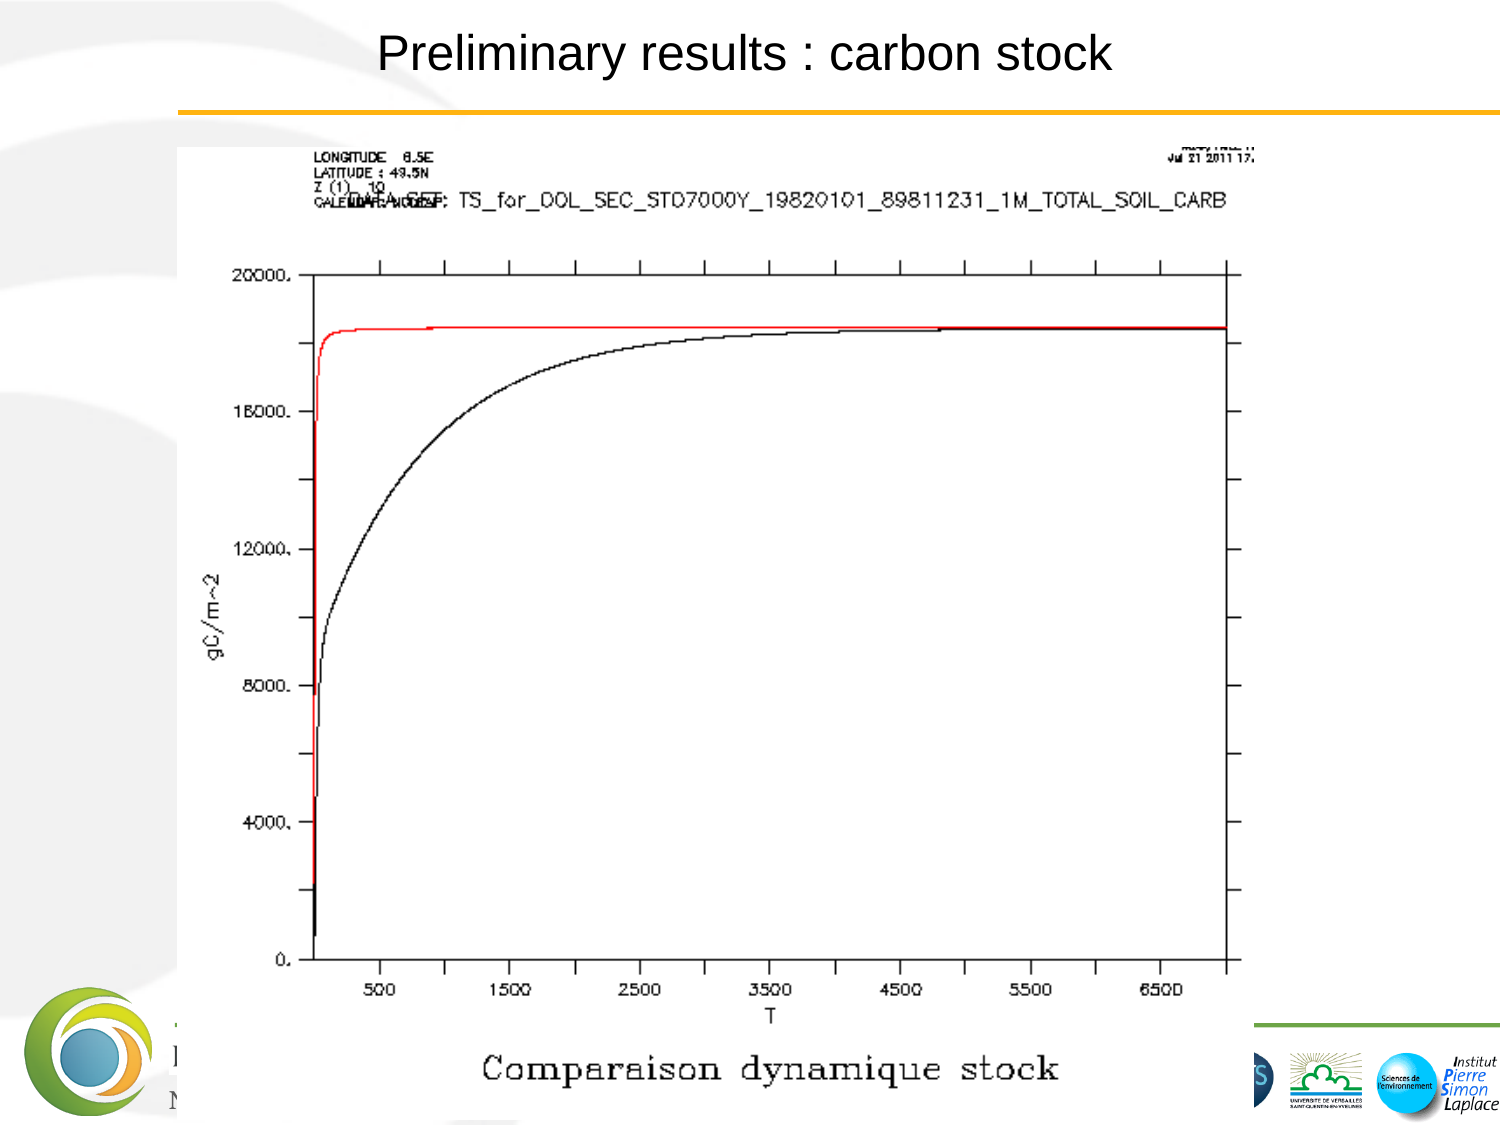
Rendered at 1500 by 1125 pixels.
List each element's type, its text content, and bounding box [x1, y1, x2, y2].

text_box Preliminary results : carbon stock [361, 17, 1270, 89]
picture [0, 0, 1500, 1125]
